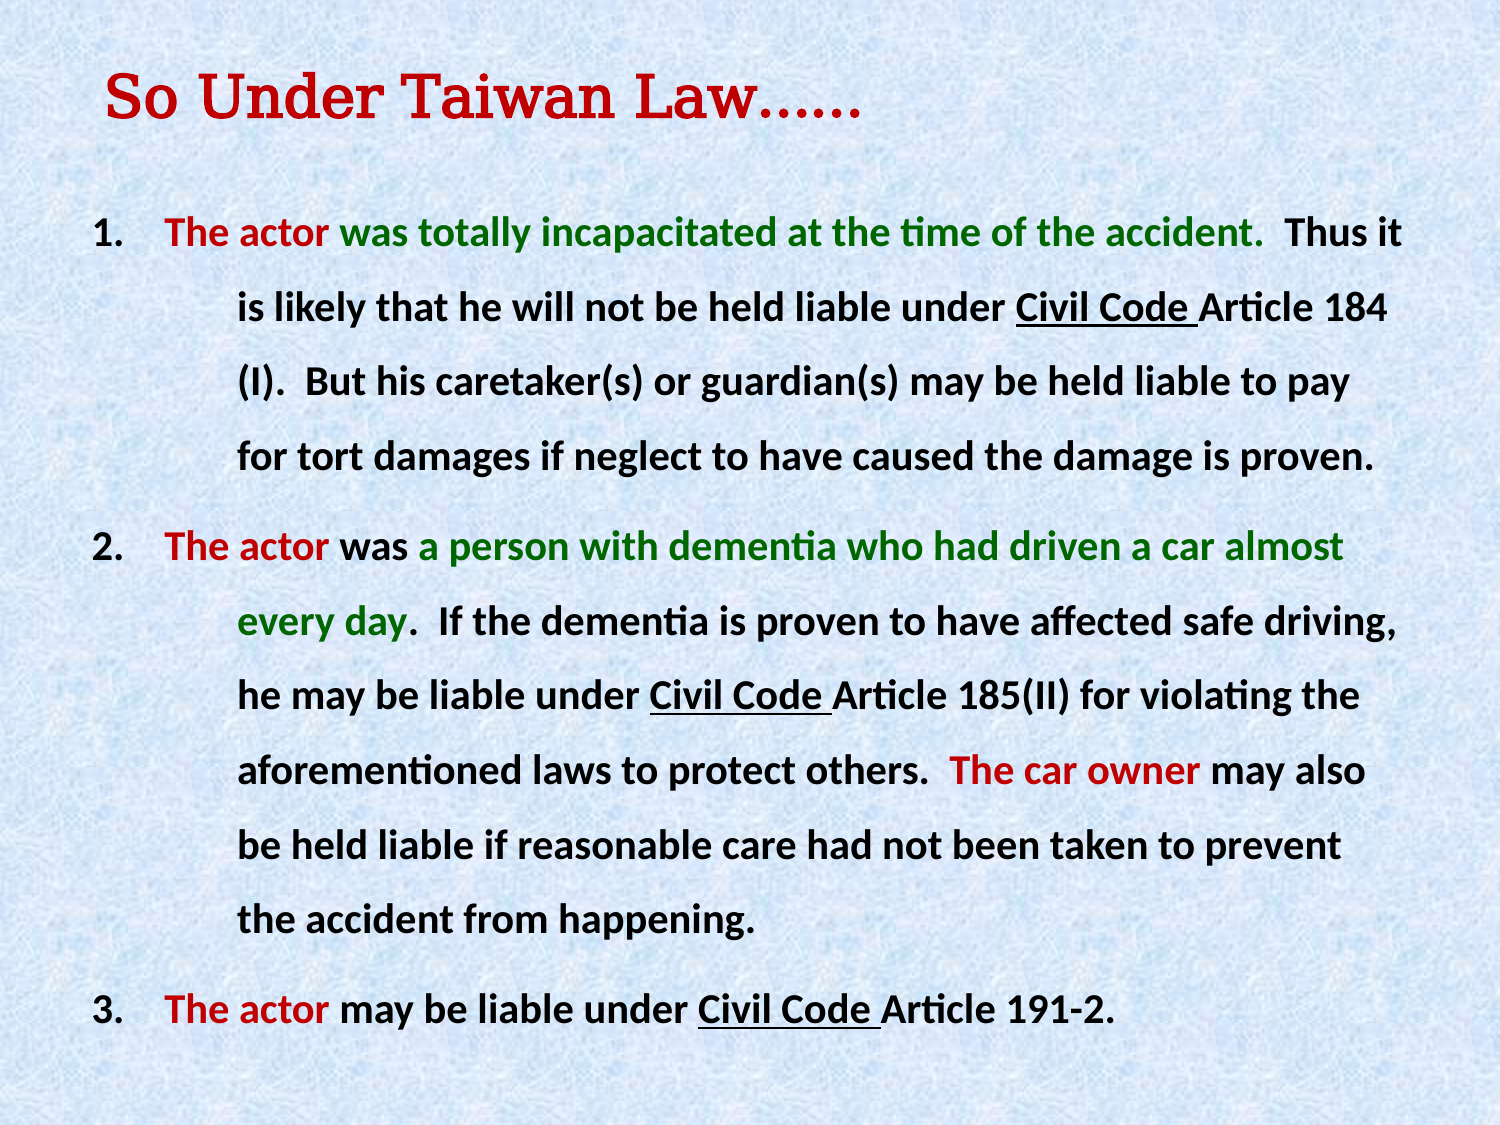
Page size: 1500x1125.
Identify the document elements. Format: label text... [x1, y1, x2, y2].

list The actor was totally incapacitated at the time of the accident. Thus it is likely that he will not be held liable under Civil Code Article 184 (I). But his caretaker(s) or guardian(s) may be held liable to pay for tort damages if neglect to have caused the damage is proven. The actor was a person with dementia who had driven a car almost every day. If the dementia is proven to have affected safe driving, he may be liable under Civil Code Article 185(II) for violating the aforementioned laws to protect others. The car owner may also be held liable if reasonable care had not been taken to prevent the accident from happening. The actor may be liable under Civil Code Article 191-2. [76, 172, 1424, 1106]
title So Under Taiwan Law…… [88, 19, 1312, 172]
